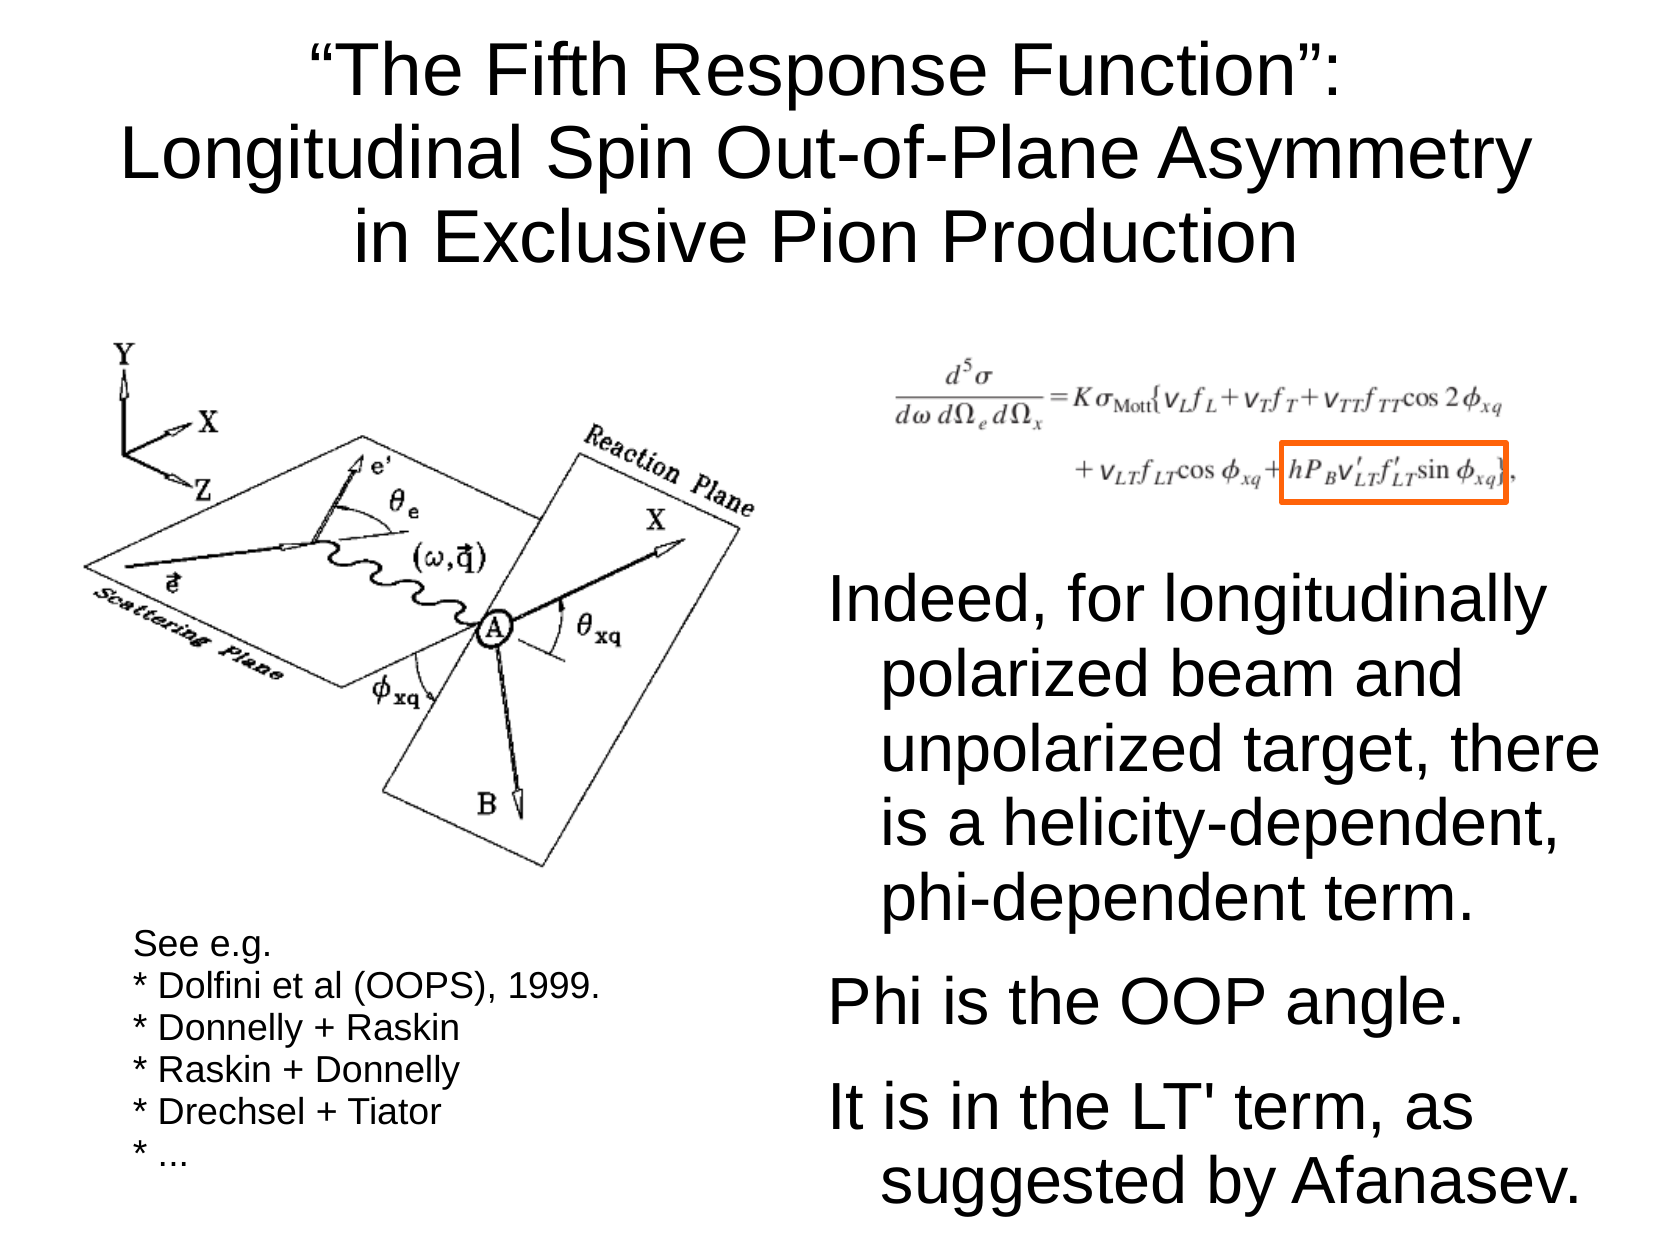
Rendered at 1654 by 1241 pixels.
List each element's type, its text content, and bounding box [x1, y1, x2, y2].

picture [1284, 446, 1503, 499]
picture [59, 323, 767, 886]
picture [885, 348, 1530, 502]
list Indeed, for longitudinally polarized beam and unpolarized target, there is a helicity-dependent, phi-dependent term. Phi is the OOP angle. It is in the LT' term, as suggested by Afanasev. [809, 561, 1619, 1219]
title “The Fifth Response Function”: Longitudinal Spin Out-of-Plane Asymmetry in Exclusive Pion Production [82, 26, 1571, 279]
text_box See e.g. * Dolfini et al (OOPS), 1999. * Donnelly + Raskin * Raskin + Donnelly * Drechsel + Tiator * ... [118, 915, 617, 1183]
